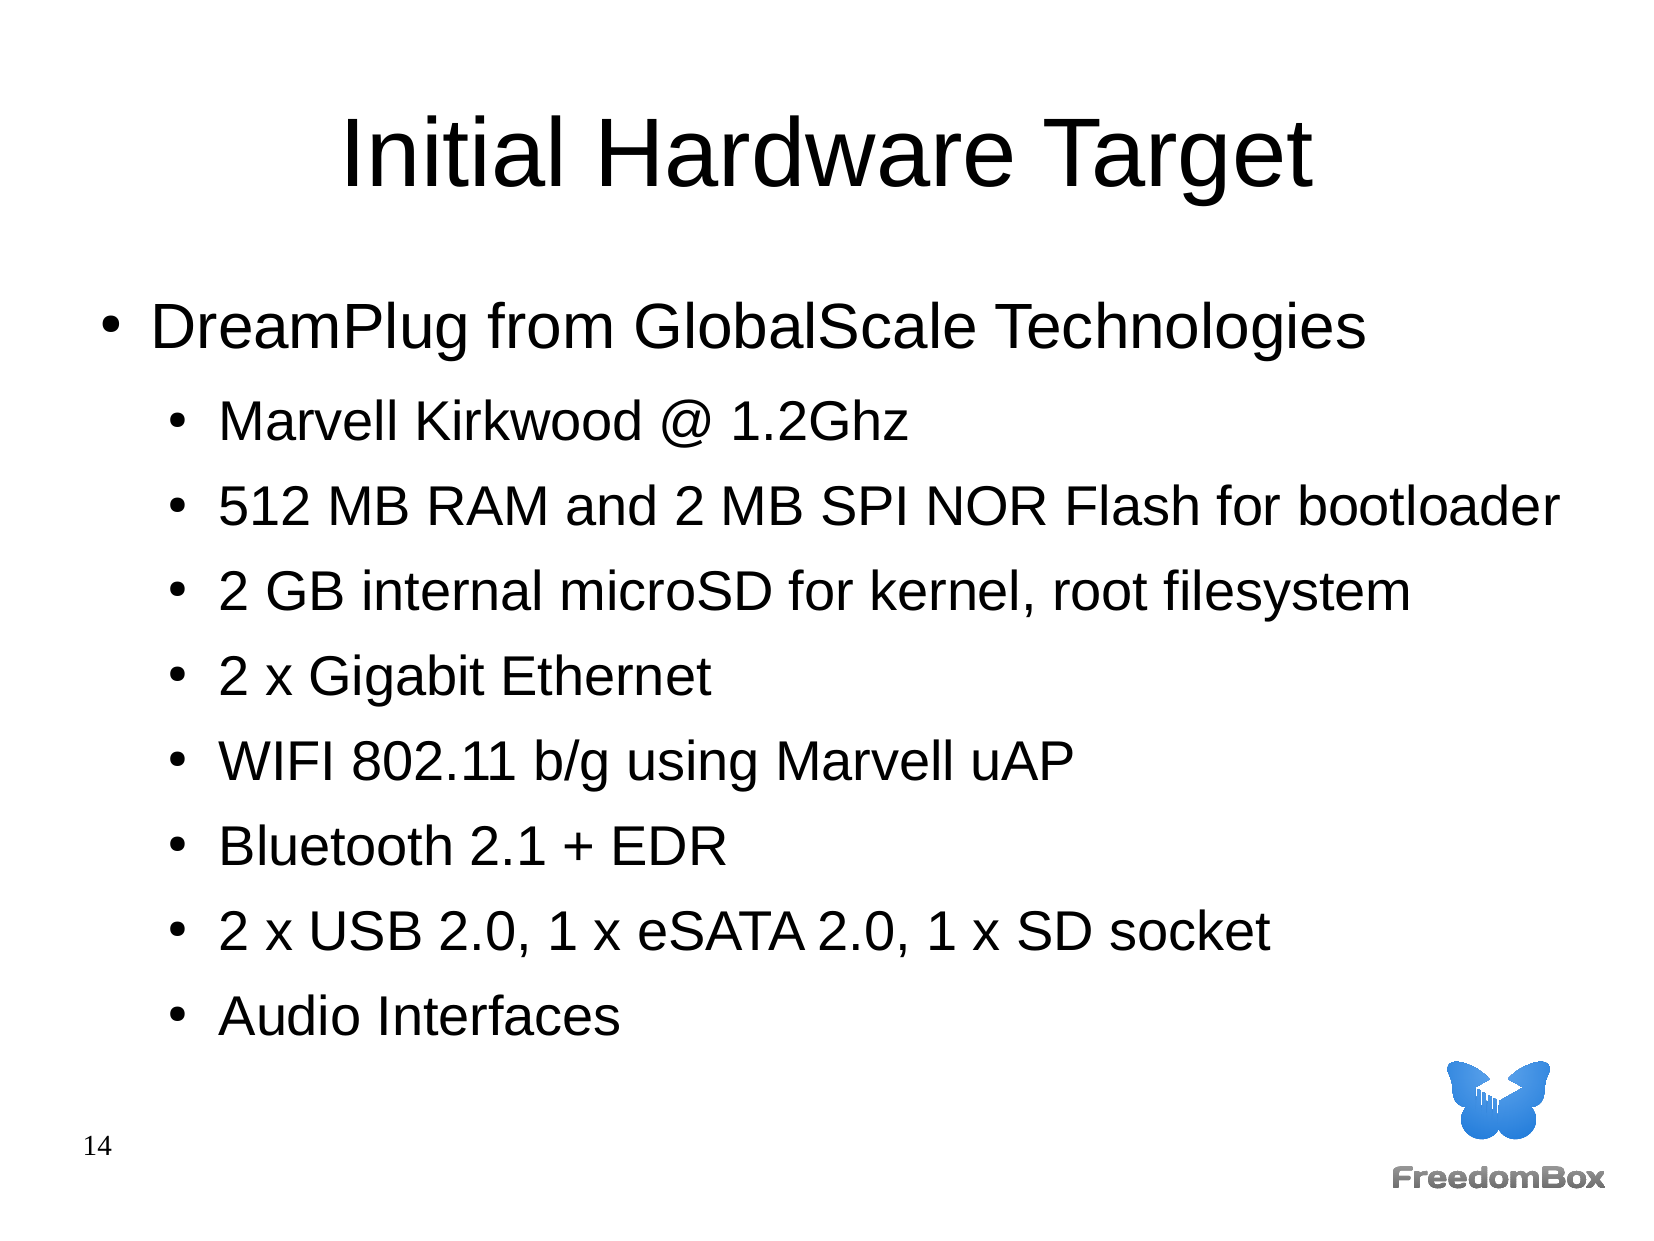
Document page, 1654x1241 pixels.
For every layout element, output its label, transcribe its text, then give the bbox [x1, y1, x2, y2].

title Initial Hardware Target [82, 49, 1571, 257]
list DreamPlug from GlobalScale Technologies Marvell Kirkwood @ 1.2Ghz 512 MB RAM and 2 MB SPI NOR Flash for bootloader 2 GB internal microSD for kernel, root filesystem 2 x Gigabit Ethernet WIFI 802.11 b/g using Marvell uAP Bluetooth 2.1 + EDR 2 x USB 2.0, 1 x eSATA 2.0, 1 x SD socket Audio Interfaces [82, 290, 1571, 1109]
